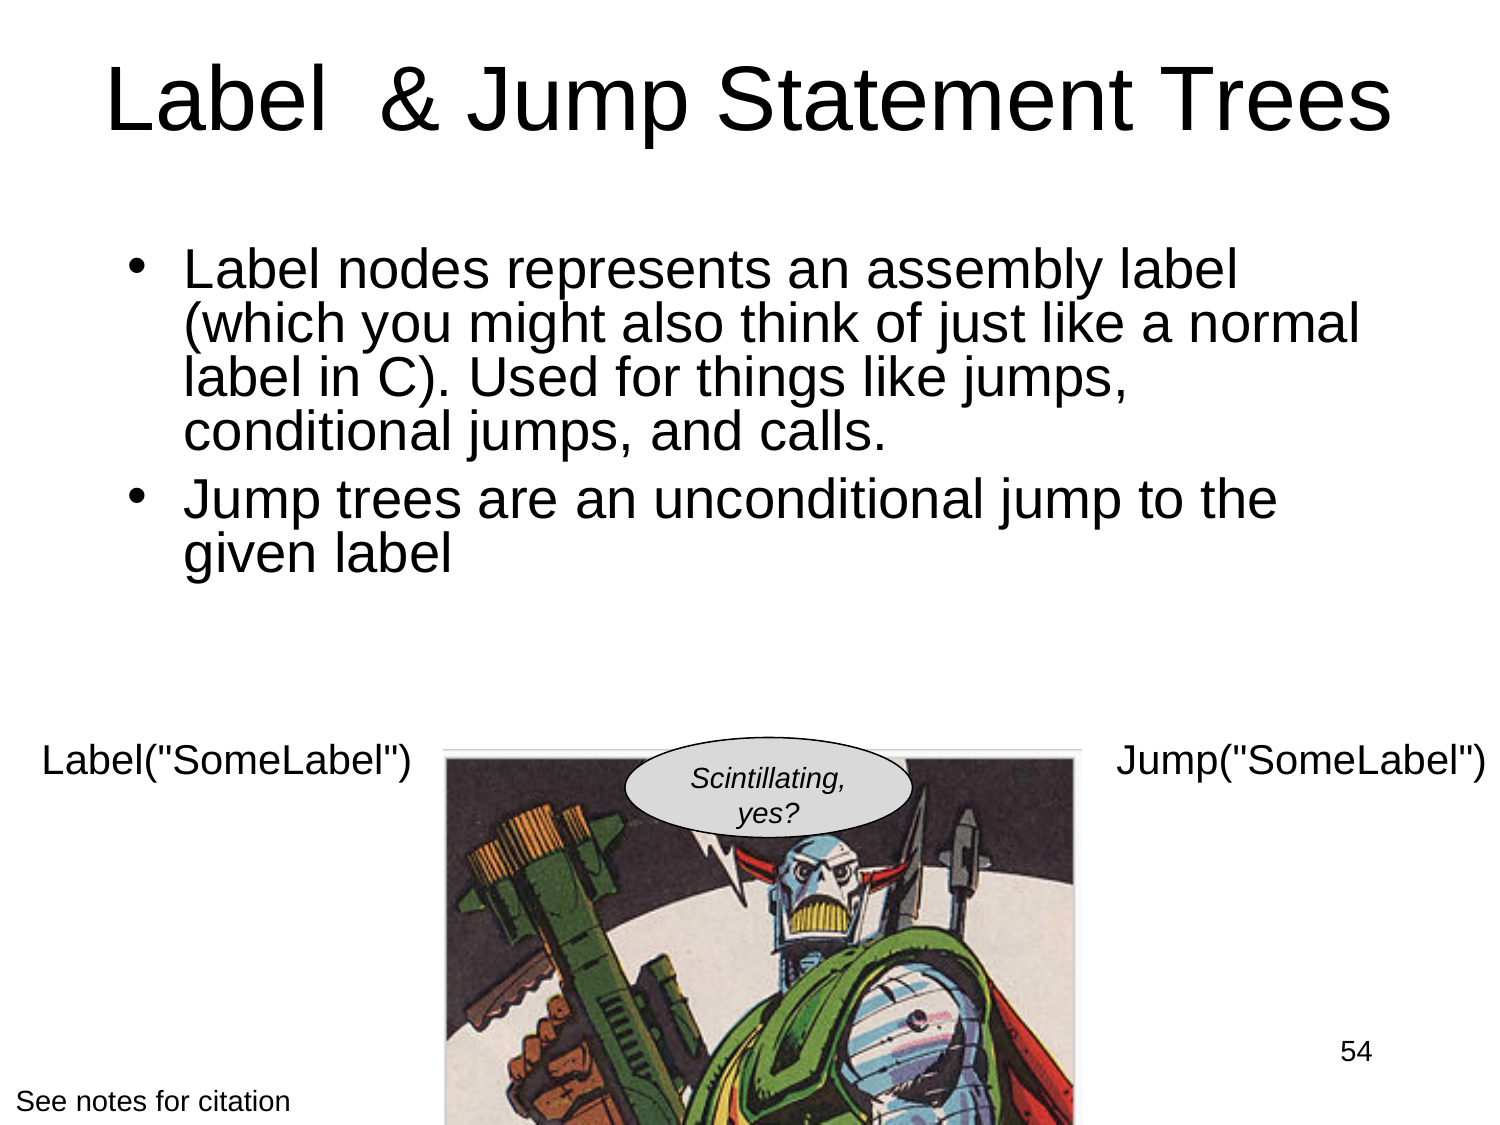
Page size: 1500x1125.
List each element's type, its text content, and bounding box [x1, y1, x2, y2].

text_box See notes for citation [0, 1074, 307, 1125]
title Label & Jump Statement Trees [0, 0, 1500, 188]
list Label nodes represents an assembly label (which you might also think of just like a normal label in C). Used for things like jumps, conditional jumps, and calls. Jump trees are an unconditional jump to the given label [112, 237, 1388, 668]
text_box Label("SomeLabel") [26, 725, 428, 791]
text_box Jump("SomeLabel") [1101, 725, 1500, 791]
text_box Scintillating, yes? [624, 737, 913, 838]
text_box <number> [1082, 1025, 1388, 1101]
picture [443, 749, 1082, 1125]
